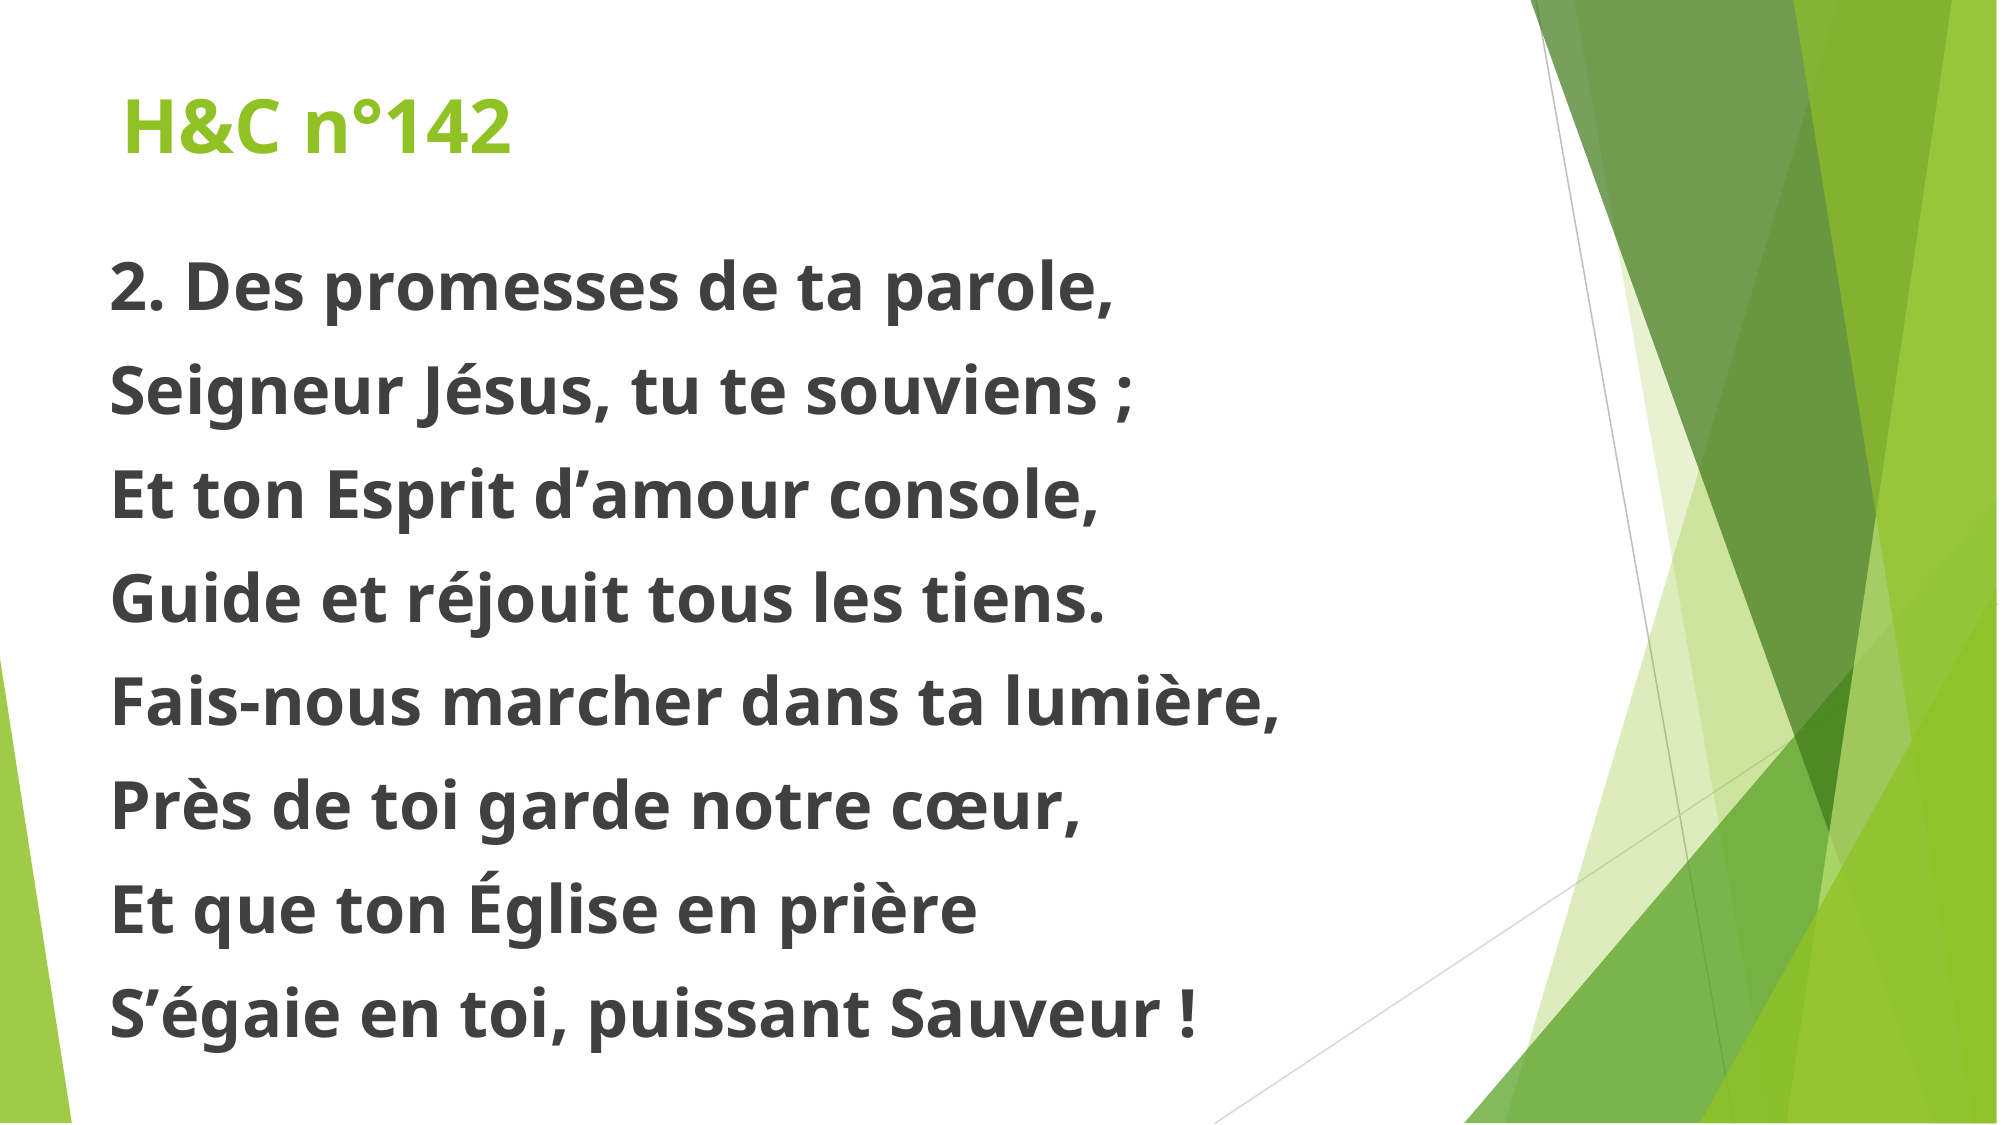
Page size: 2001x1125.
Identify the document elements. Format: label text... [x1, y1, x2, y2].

text_box H&C n°142 [106, 70, 1522, 178]
text_box 2. Des promesses de ta parole, Seigneur Jésus, tu te souviens ; Et ton Esprit d’amour console, Guide et réjouit tous les tiens. Fais-nous marcher dans ta lumière, Près de toi garde notre cœur, Et que ton Église en prière S’égaie en toi, puissant Sauveur ! [94, 224, 2001, 1037]
